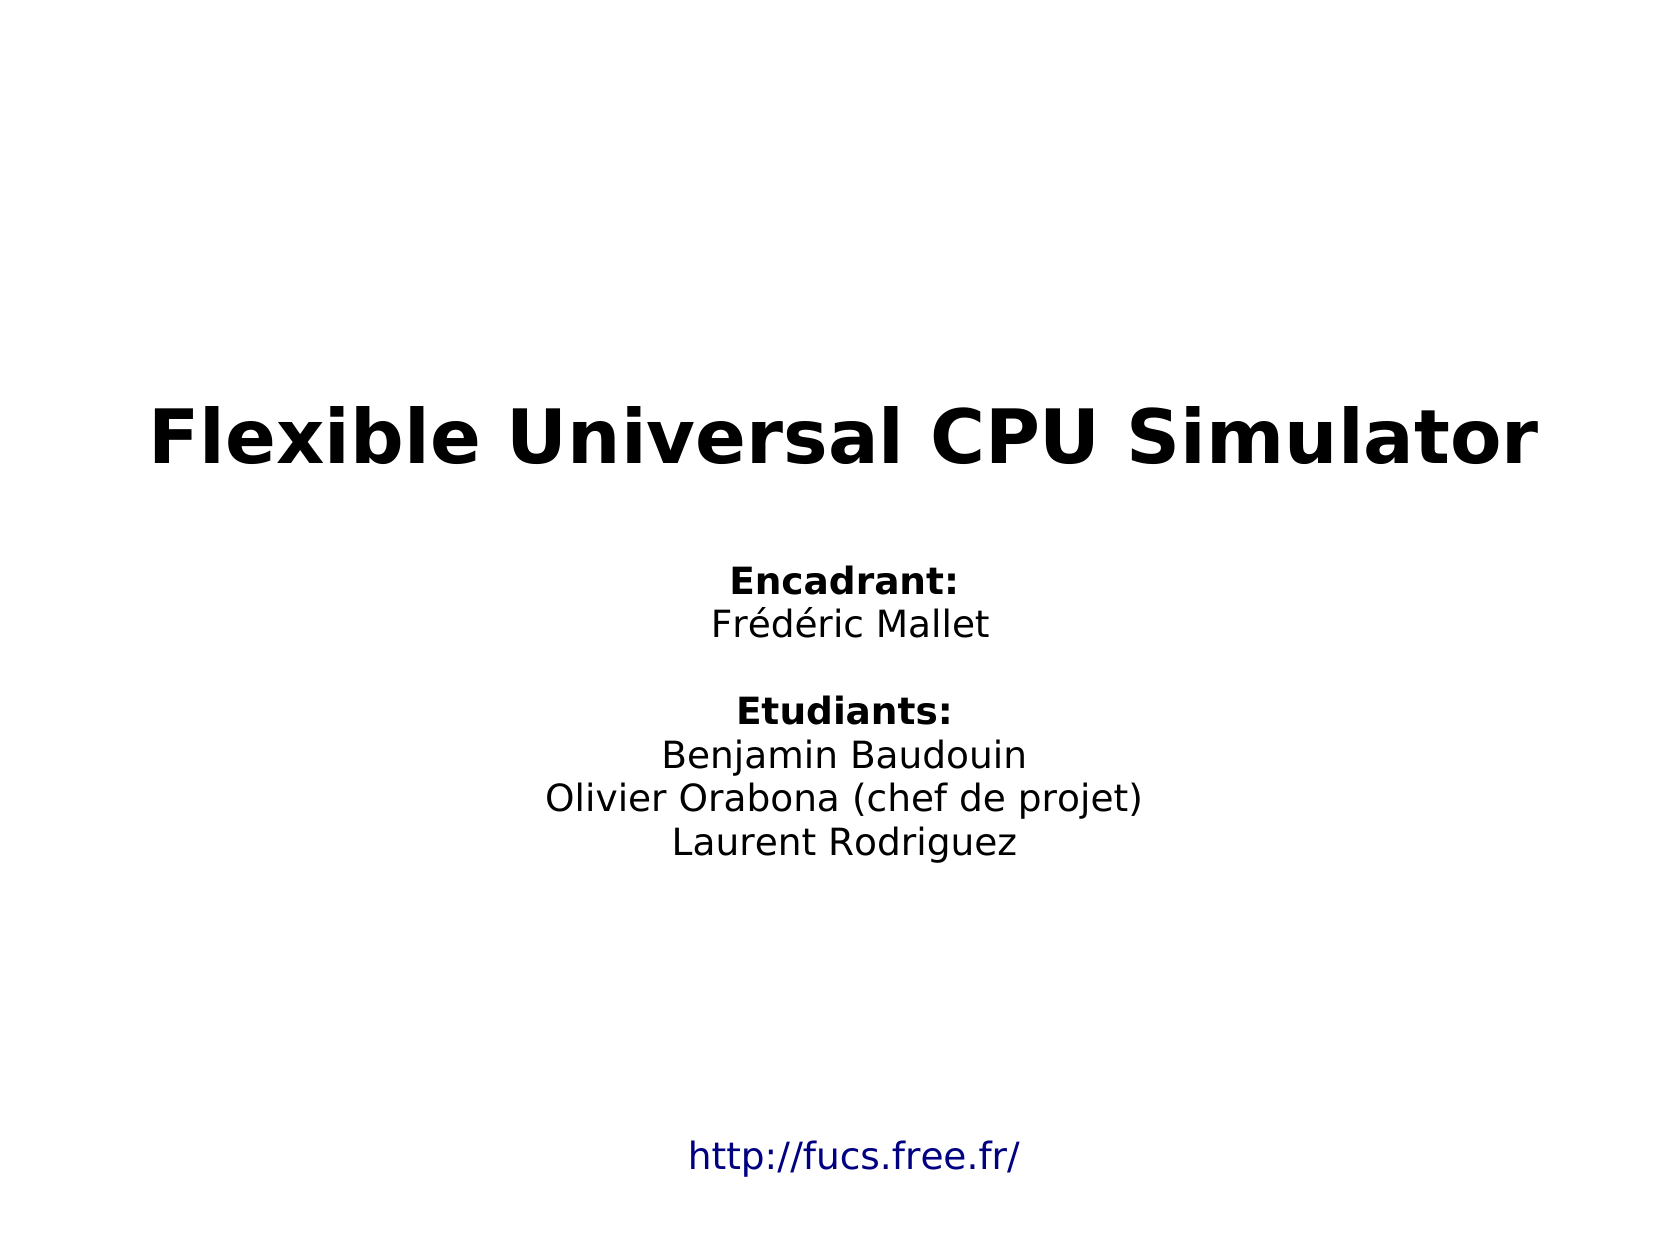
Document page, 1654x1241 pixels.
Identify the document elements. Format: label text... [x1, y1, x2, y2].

text_box http://fucs.free.fr/ [673, 1127, 1126, 1201]
text_box Flexible Universal CPU Simulator Encadrant: Frédéric Mallet Etudiants: Benjamin Baudouin Olivier Orabona (chef de projet) Laurent Rodriguez [82, 150, 1571, 1109]
